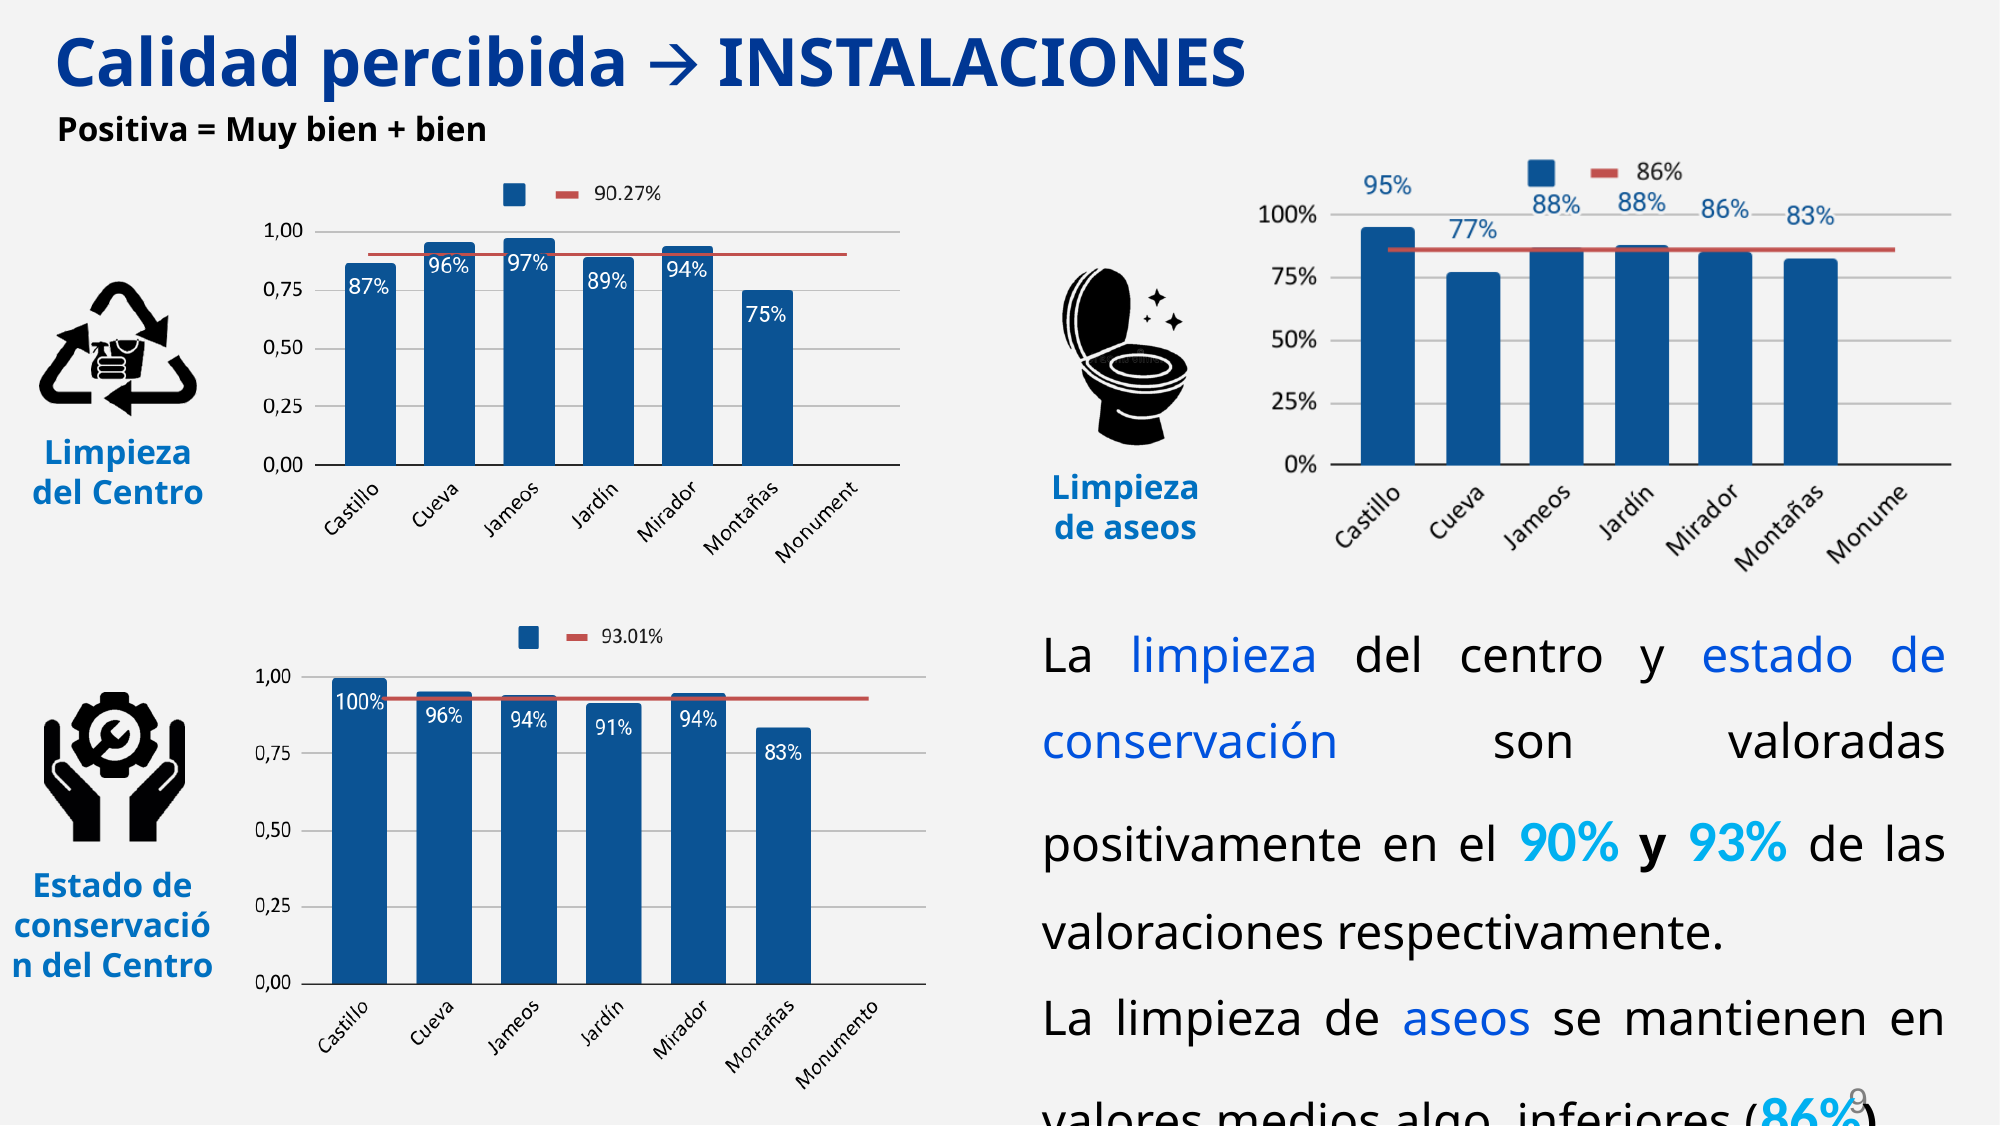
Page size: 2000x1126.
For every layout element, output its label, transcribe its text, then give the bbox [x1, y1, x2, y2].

picture [242, 162, 921, 583]
text_box Limpieza del Centro [16, 423, 220, 520]
slide_number <number> [1641, 1115, 1656, 1126]
slide_number <number> [1469, 1115, 1484, 1126]
slide_number <number> [1419, 1069, 1886, 1126]
text_box Estado de conservación del Centro [0, 856, 231, 993]
text_box Limpieza de aseos [985, 458, 1235, 555]
text_box Positiva = Muy bien + bien [56, 100, 1123, 157]
picture [1026, 258, 1223, 455]
picture [231, 600, 949, 1112]
picture [1235, 137, 1975, 594]
text_box La limpieza del centro y estado de conservación son valoradas positivamente en el 90% y 93% de las valoraciones respectivamente. La limpieza de aseos se mantienen en valores medios algo inferiores (86%). [1013, 567, 1975, 973]
picture [44, 692, 185, 848]
text_box Calidad percibida 🡪 INSTALACIONES [54, 0, 1277, 120]
picture [39, 275, 197, 422]
